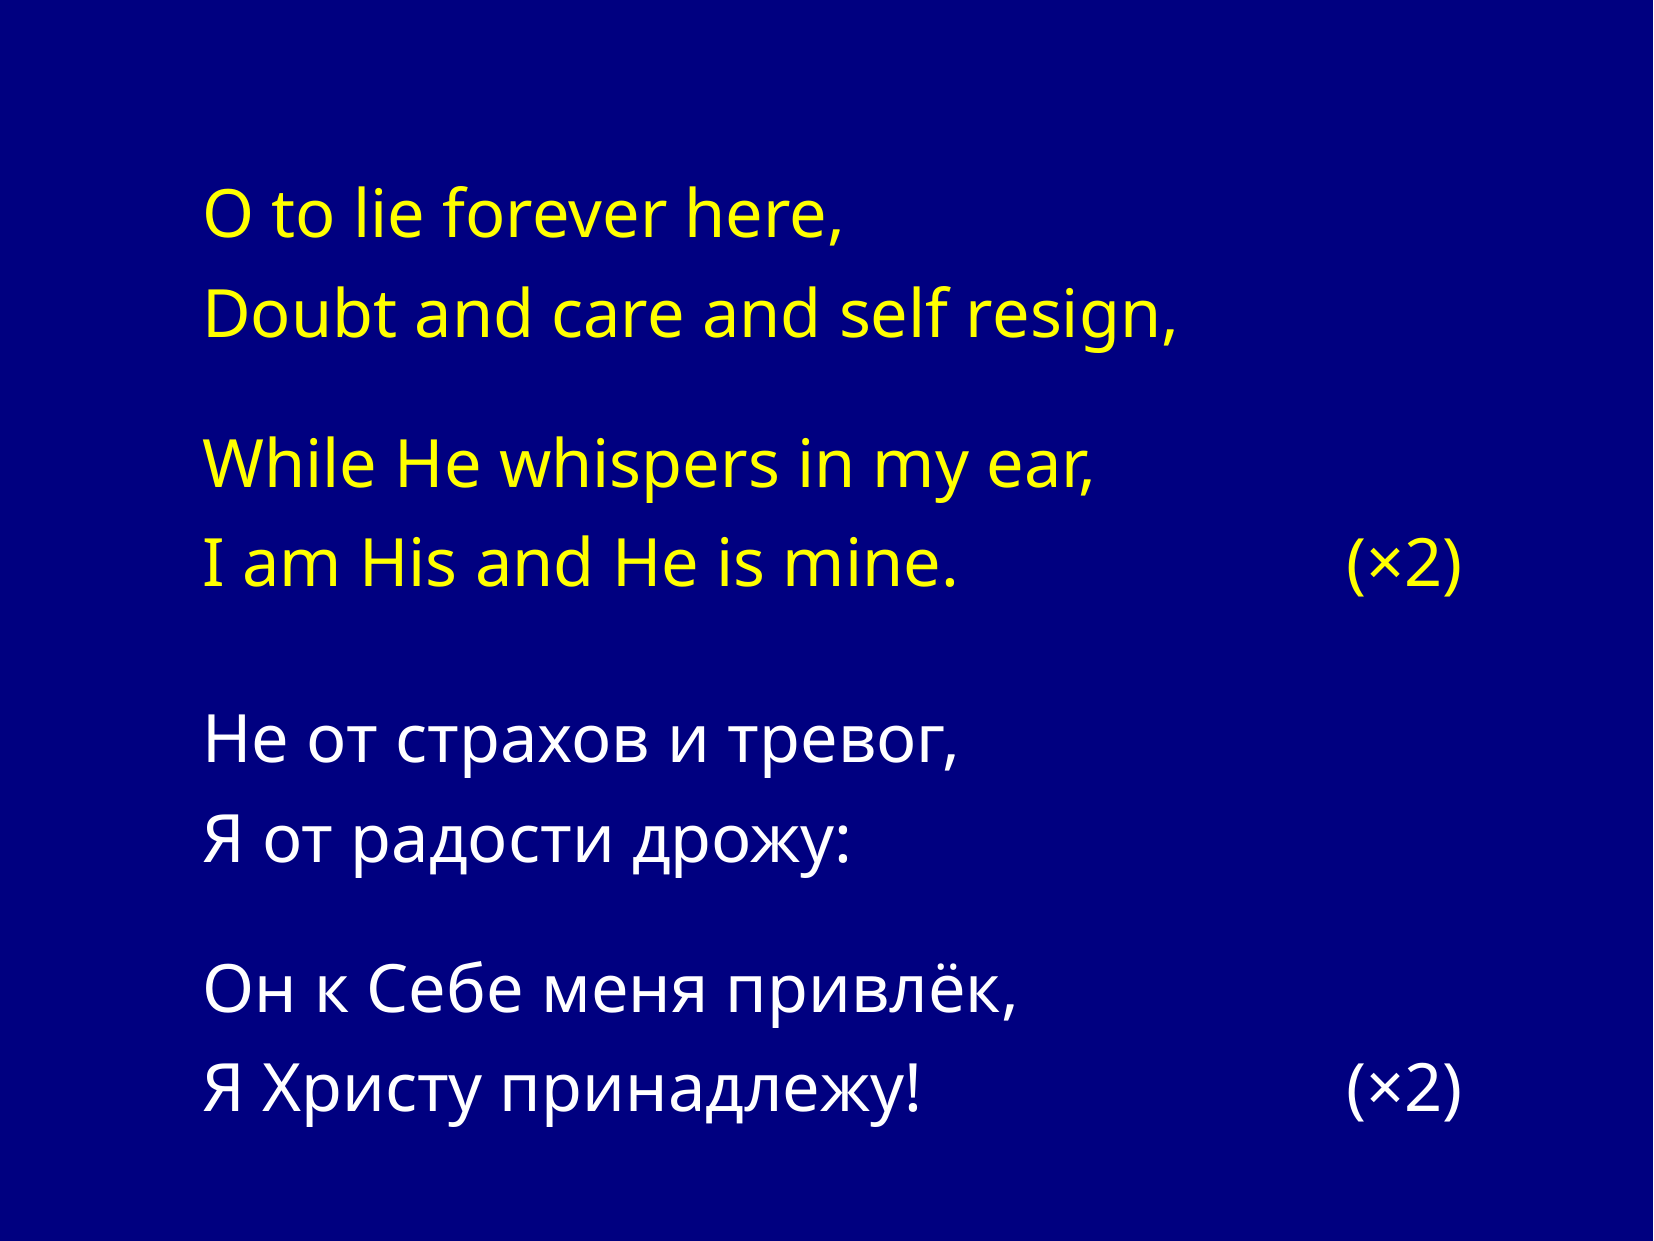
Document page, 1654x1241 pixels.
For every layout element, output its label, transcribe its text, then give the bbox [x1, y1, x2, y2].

text_box O to lie forever here, Doubt and care and self resign, While He whispers in my ear, I am His and He is mine. (×2) [75, 150, 1576, 638]
text_box Не от страхов и тревог, Я от радости дрожу: Он к Себе меня привлёк, Я Христу принадлежу! (×2) [75, 675, 1576, 1163]
